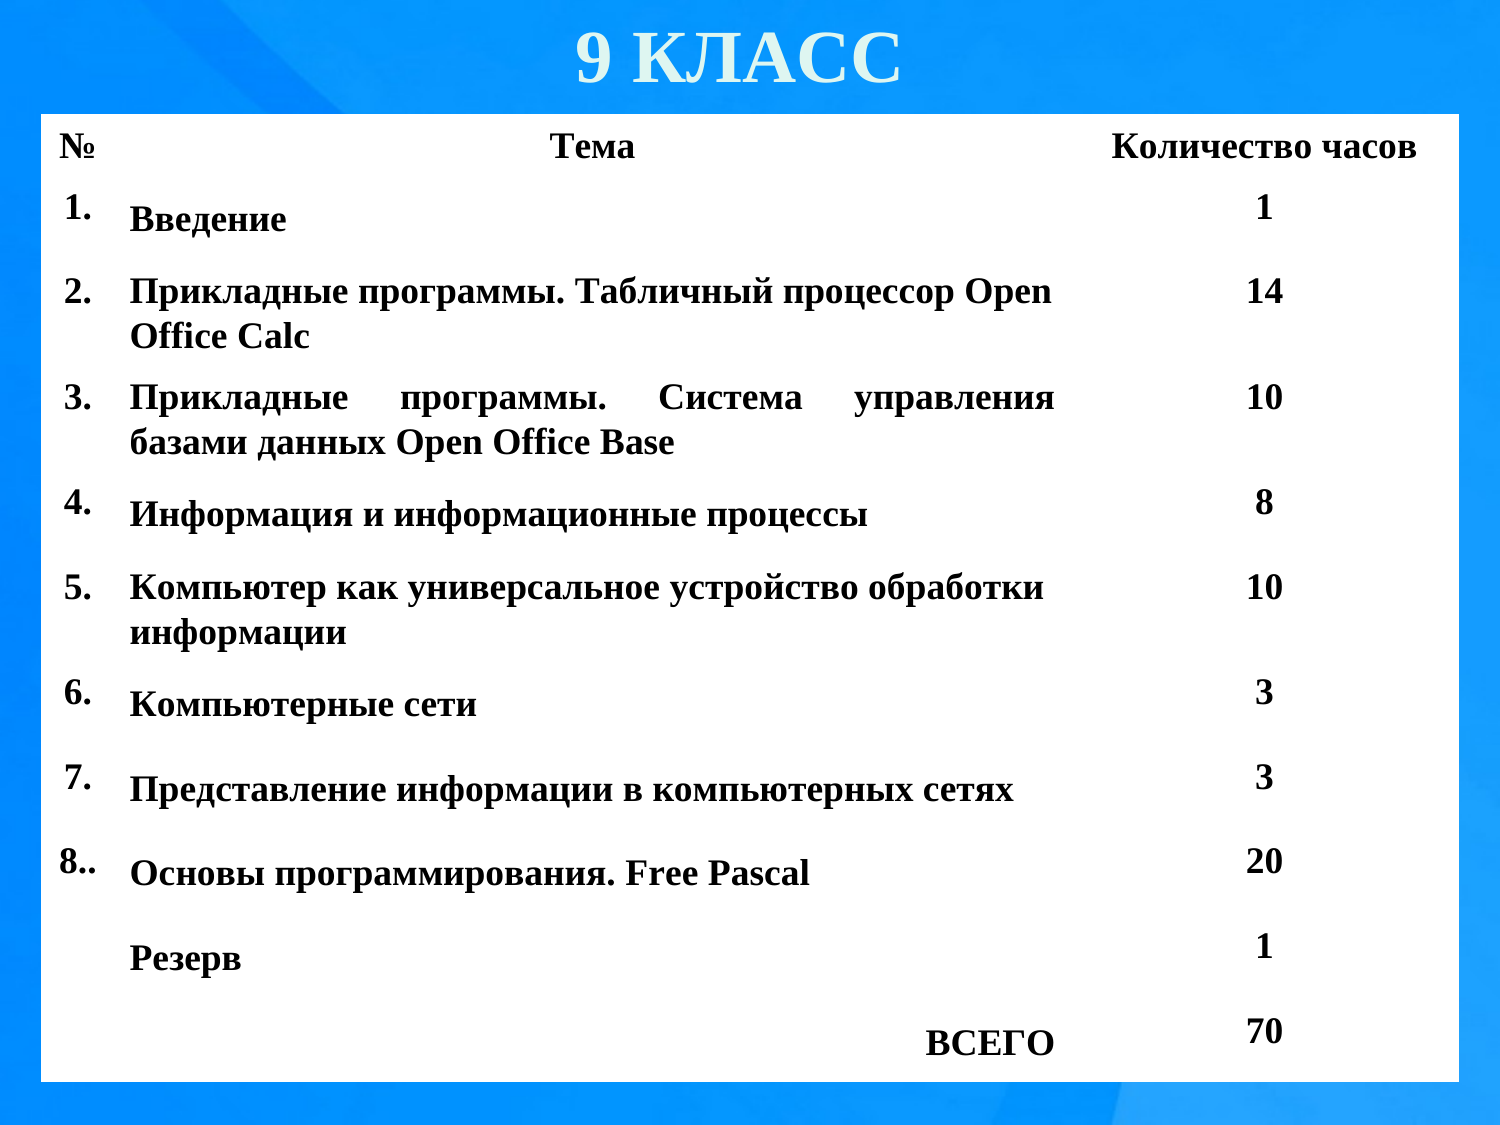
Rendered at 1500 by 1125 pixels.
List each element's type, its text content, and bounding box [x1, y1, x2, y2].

table_cell 3 [1070, 744, 1459, 829]
table_cell 1 [1070, 174, 1459, 259]
table_cell Введение [115, 174, 1070, 259]
table_header Тема [115, 114, 1070, 174]
table_header № [41, 114, 115, 174]
table_cell Прикладные программы. Табличный процессор Open Office Calc [115, 259, 1070, 364]
table_cell Представление информации в компьютерных сетях [115, 744, 1070, 829]
picture [0, 0, 1500, 1125]
table_cell 7. [41, 744, 115, 829]
table_cell 6. [41, 660, 115, 744]
table_cell 70 [1070, 998, 1459, 1082]
text_box 9 КЛАСС [561, 0, 921, 114]
table_cell 5. [41, 554, 115, 660]
table_cell ВСЕГО [115, 998, 1070, 1082]
table_cell 3. [41, 364, 115, 469]
table_cell [41, 998, 115, 1082]
table_cell 1 [1070, 913, 1459, 998]
table_cell 20 [1070, 829, 1459, 913]
table_cell 8.. [41, 829, 115, 913]
table_cell 4. [41, 469, 115, 554]
table_cell 10 [1070, 554, 1459, 660]
table_cell Компьютер как универсальное устройство обработки информации [115, 554, 1070, 660]
table_cell Прикладные программы. Система управления базами данных Open Office Base [115, 364, 1070, 469]
table_cell Резерв [115, 913, 1070, 998]
table_cell 8 [1070, 469, 1459, 554]
table_cell [41, 913, 115, 998]
table_cell Основы программирования. Free Pascal [115, 829, 1070, 913]
table_header Количество часов [1070, 114, 1459, 174]
table_cell Компьютерные сети [115, 660, 1070, 744]
table_cell 1. [41, 174, 115, 259]
table_cell 2. [41, 259, 115, 364]
table_cell Информация и информационные процессы [115, 469, 1070, 554]
table_cell 3 [1070, 660, 1459, 744]
table_cell 10 [1070, 364, 1459, 469]
table_cell 14 [1070, 259, 1459, 364]
